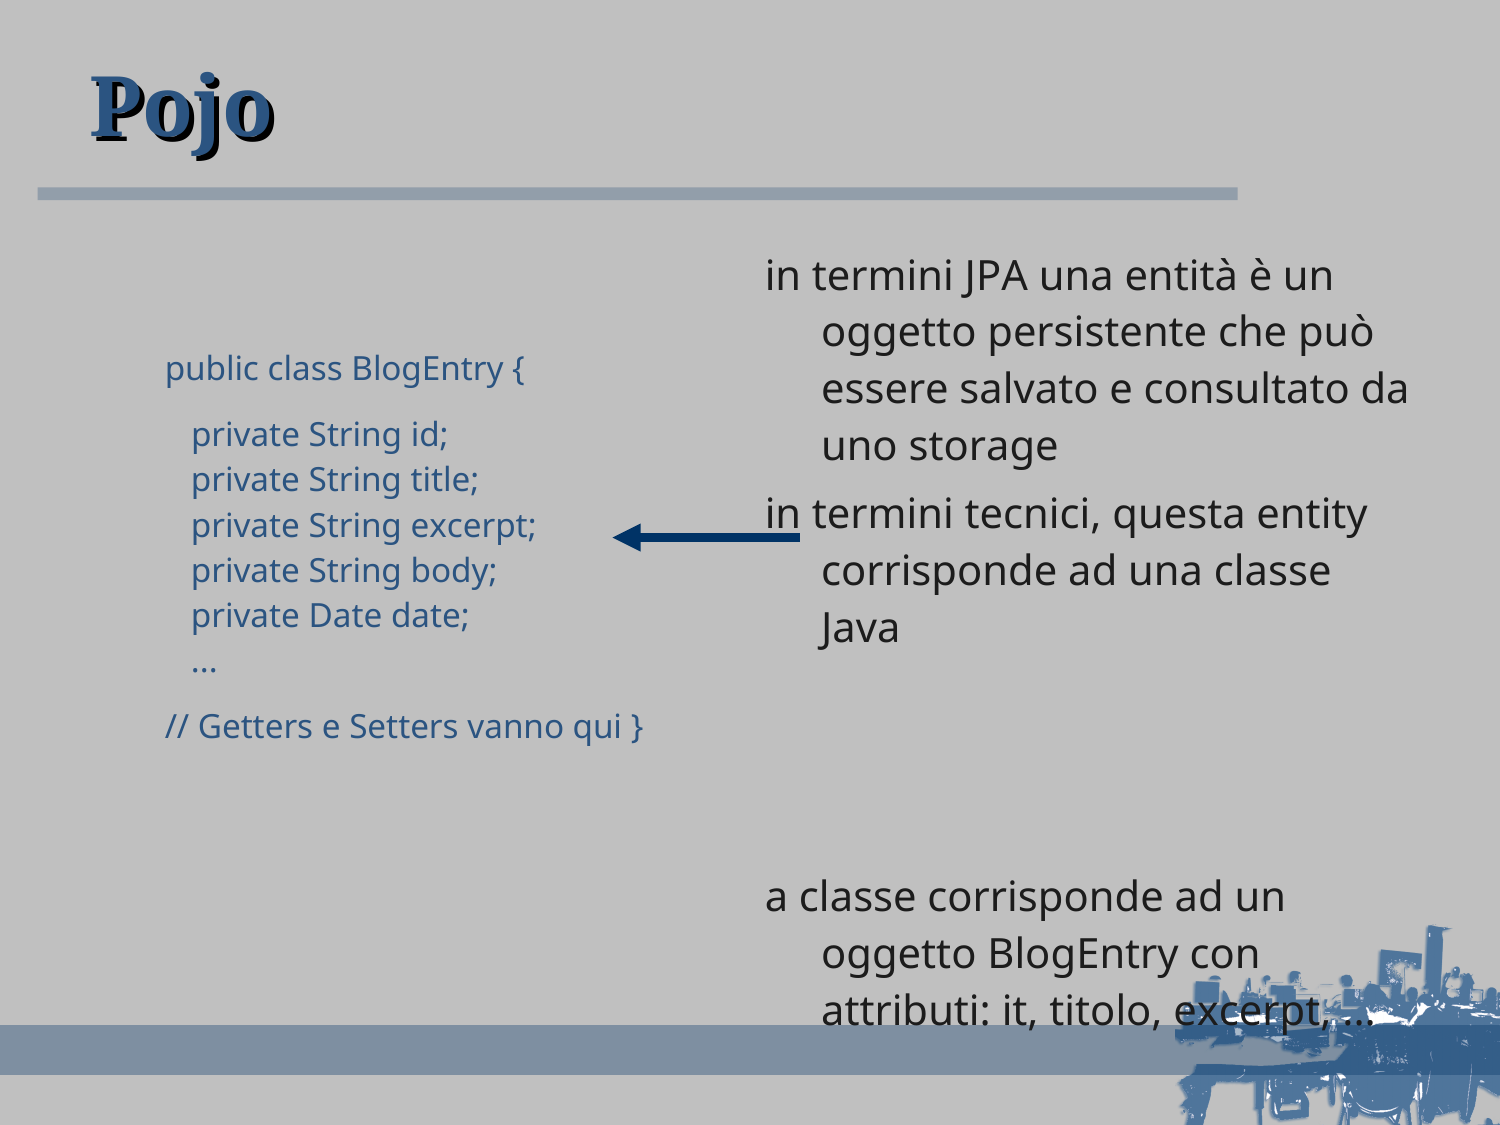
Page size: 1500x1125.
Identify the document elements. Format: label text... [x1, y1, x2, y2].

title Pojo [75, 35, 1426, 174]
text_box public class BlogEntry { private String id; private String title; private String excerpt; private String body; private Date date; ... // Getters e Setters vanno qui } [150, 337, 676, 757]
list in termini JPA una entità è un oggetto persistente che può essere salvato e consultato da uno storage in termini tecnici, questa entity corrisponde ad una classe Java a classe corrisponde ad un oggetto BlogEntry con attributi: it, titolo, excerpt, ... [750, 237, 1426, 1006]
